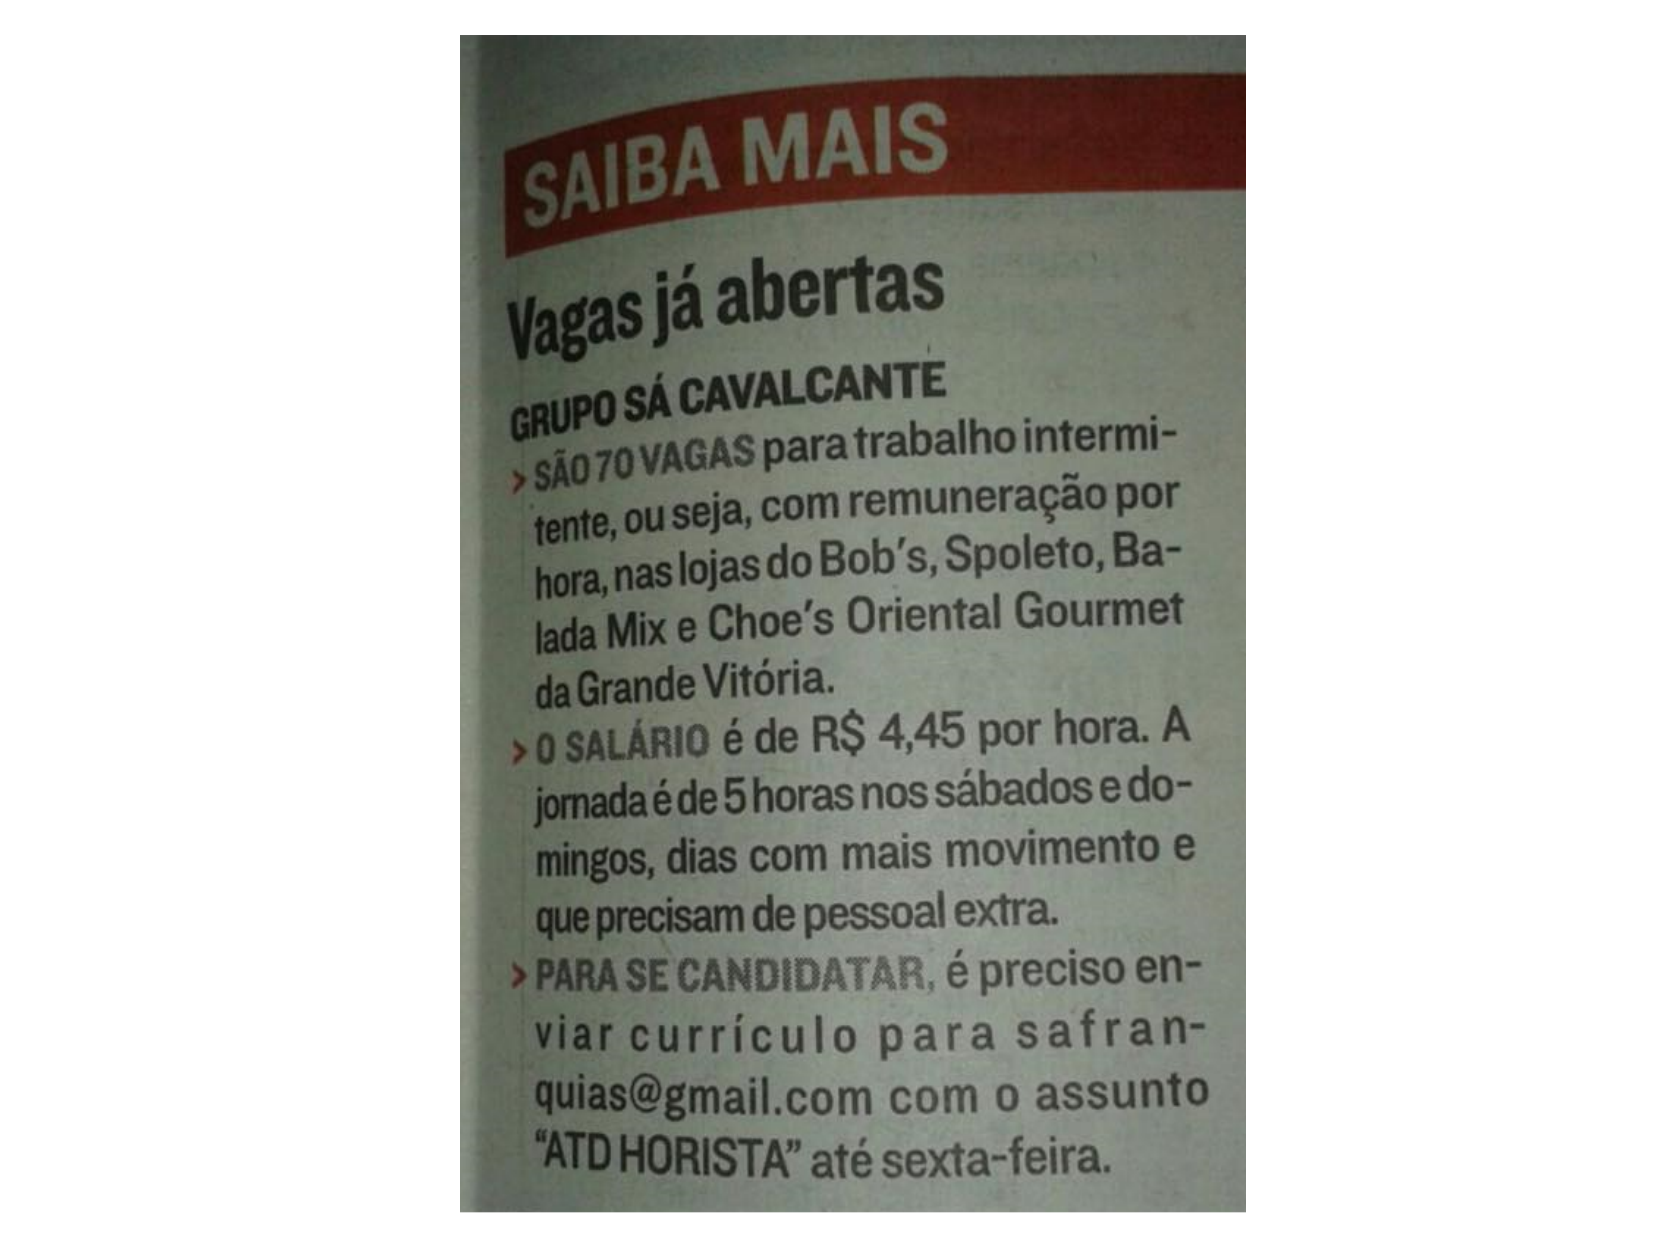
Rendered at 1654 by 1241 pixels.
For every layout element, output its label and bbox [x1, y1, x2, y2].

picture [460, 35, 1246, 1217]
